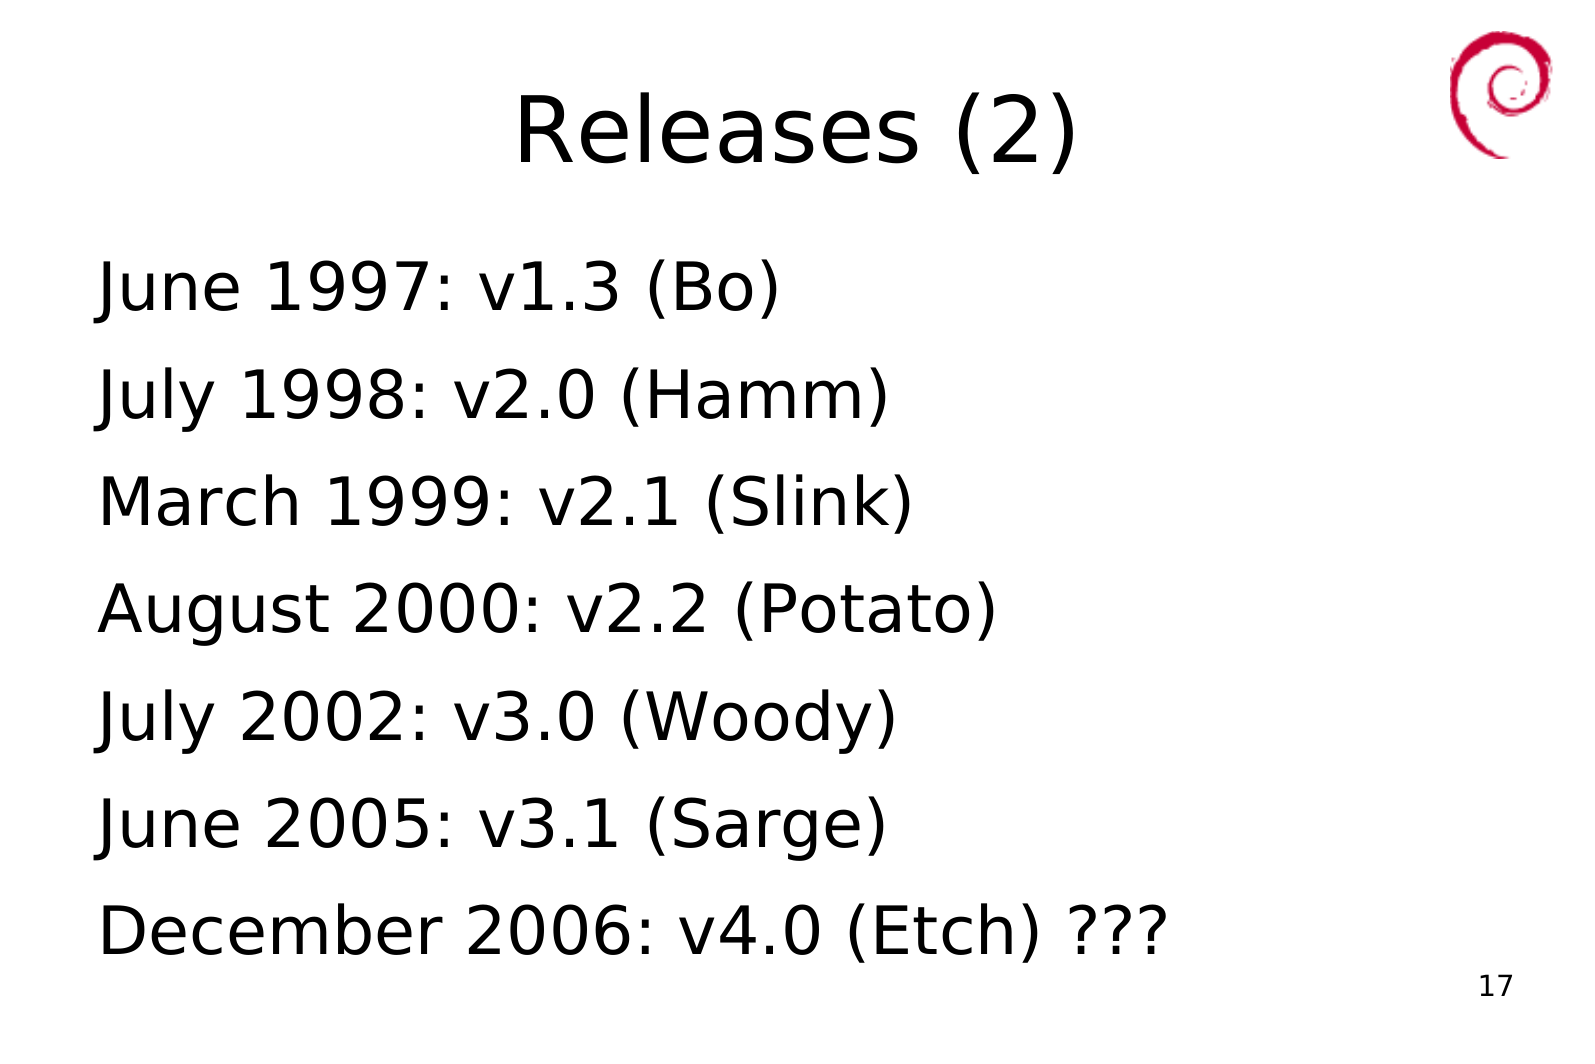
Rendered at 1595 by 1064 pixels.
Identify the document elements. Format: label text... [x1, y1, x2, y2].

list June 1997: v1.3 (Bo) July 1998: v2.0 (Hamm) March 1999: v2.1 (Slink) August 2000: v2.2 (Potato) July 2002: v3.0 (Woody) June 2005: v3.1 (Sarge) December 2006: v4.0 (Etch) ??? [79, 248, 1515, 971]
title Releases (2) [79, 49, 1515, 213]
picture [1450, 31, 1555, 159]
